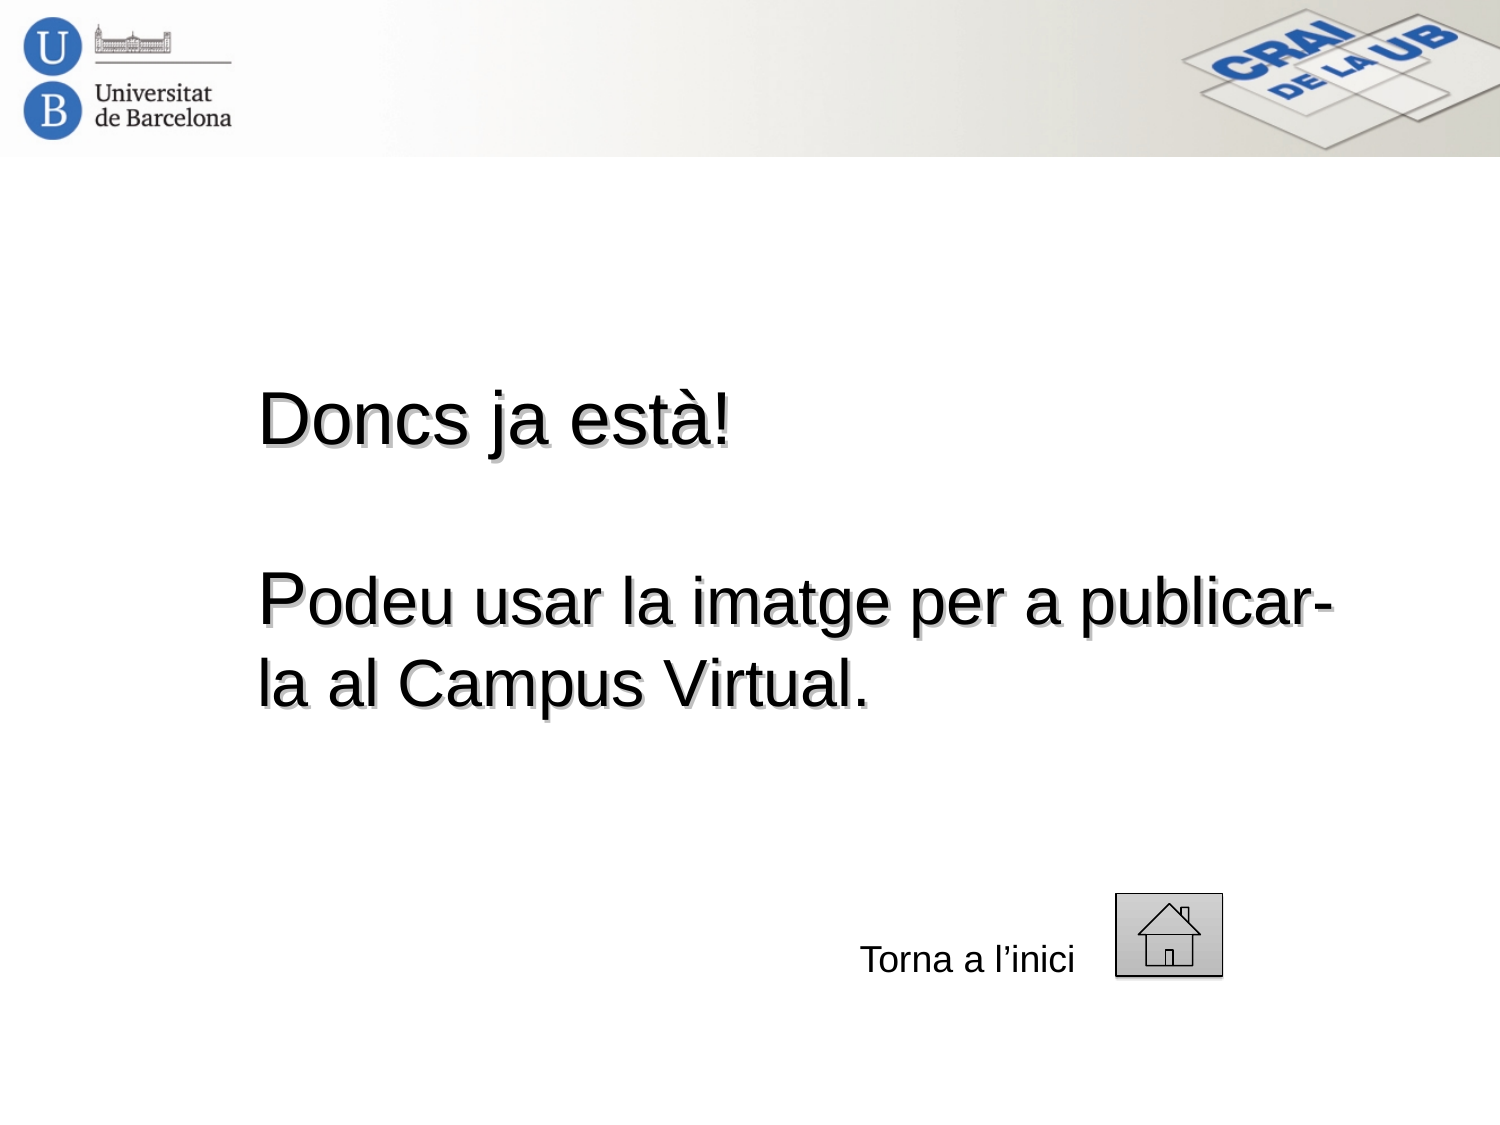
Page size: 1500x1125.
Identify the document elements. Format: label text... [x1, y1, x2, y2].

title Doncs ja està! Podeu usar la imatge per a publicar-la al Campus Virtual. [242, 326, 1353, 764]
text_box [1116, 893, 1223, 976]
text_box Torna a l’inici [844, 927, 1124, 988]
